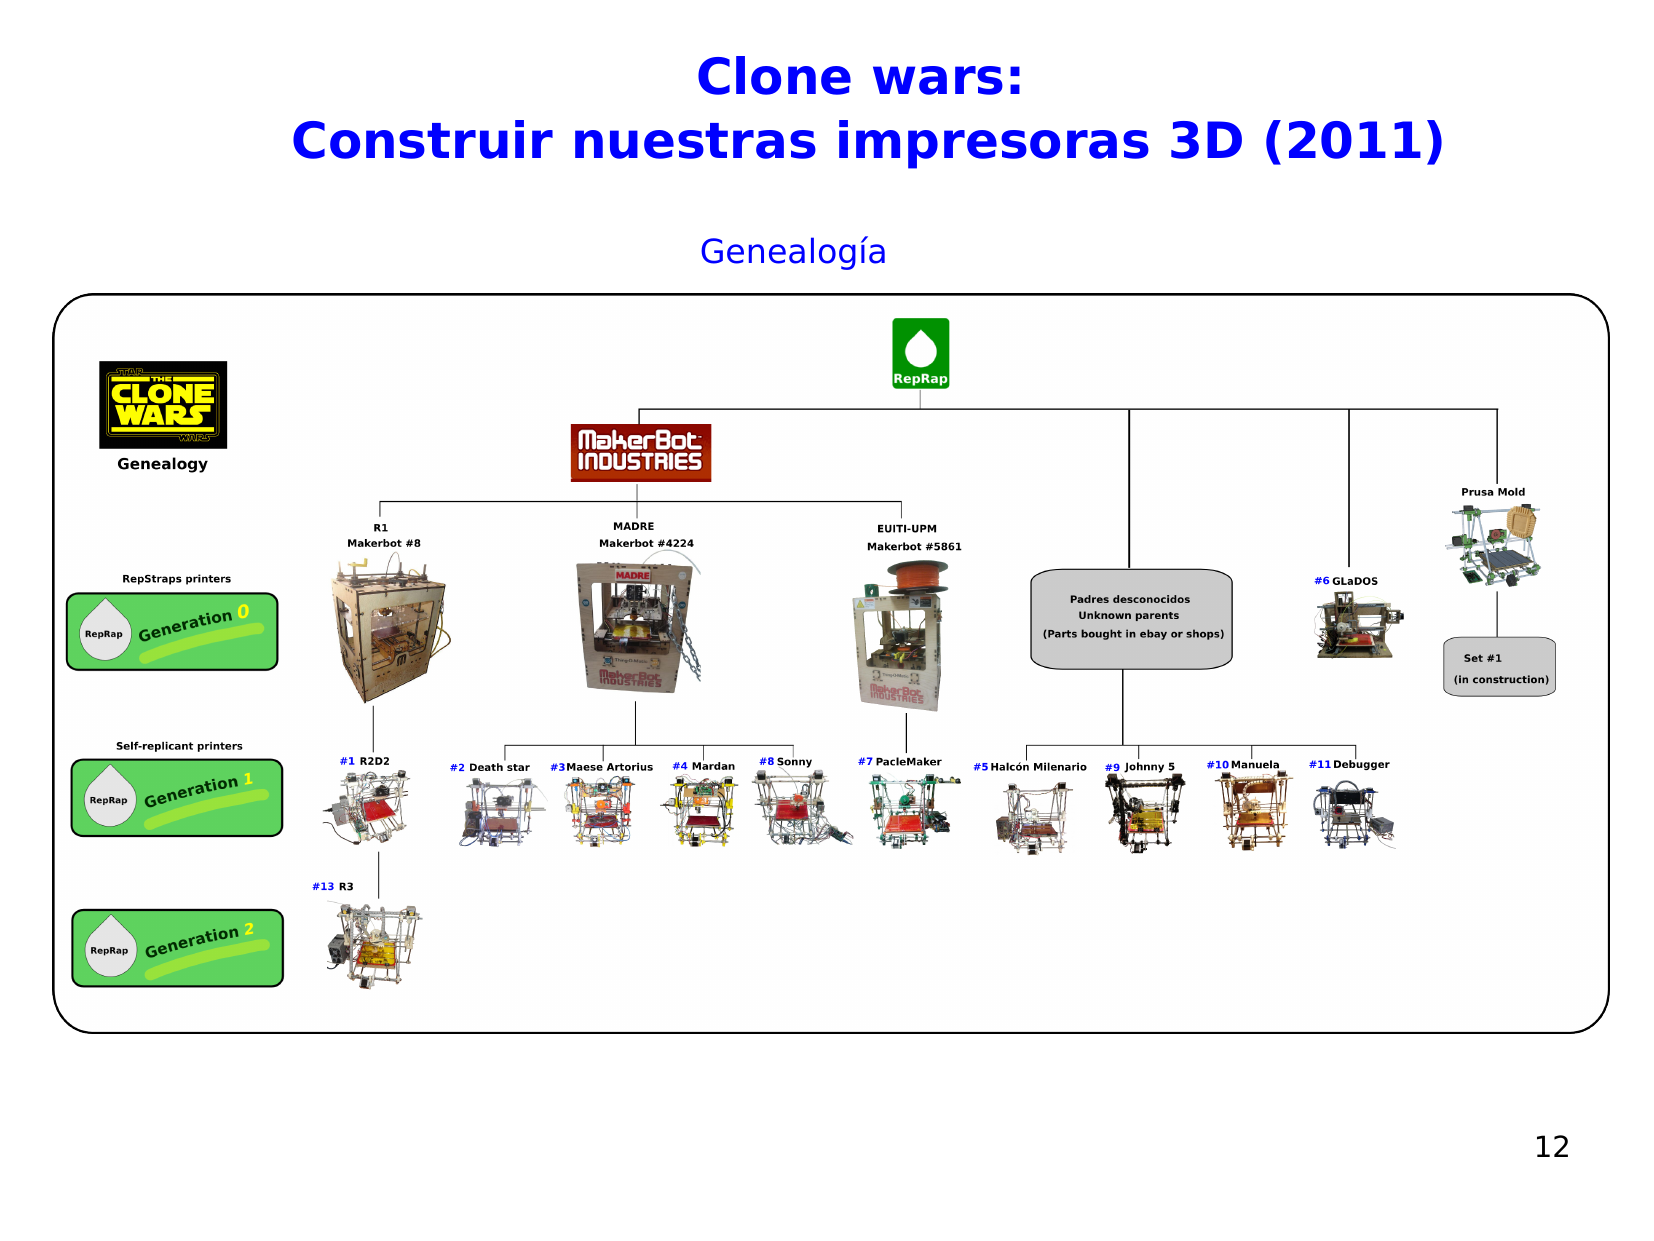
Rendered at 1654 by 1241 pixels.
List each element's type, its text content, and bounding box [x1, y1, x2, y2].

picture [52, 293, 1610, 1034]
text_box Clone wars: Construir nuestras impresoras 3D (2011) [276, 40, 1463, 178]
text_box Genealogía [685, 225, 1029, 285]
